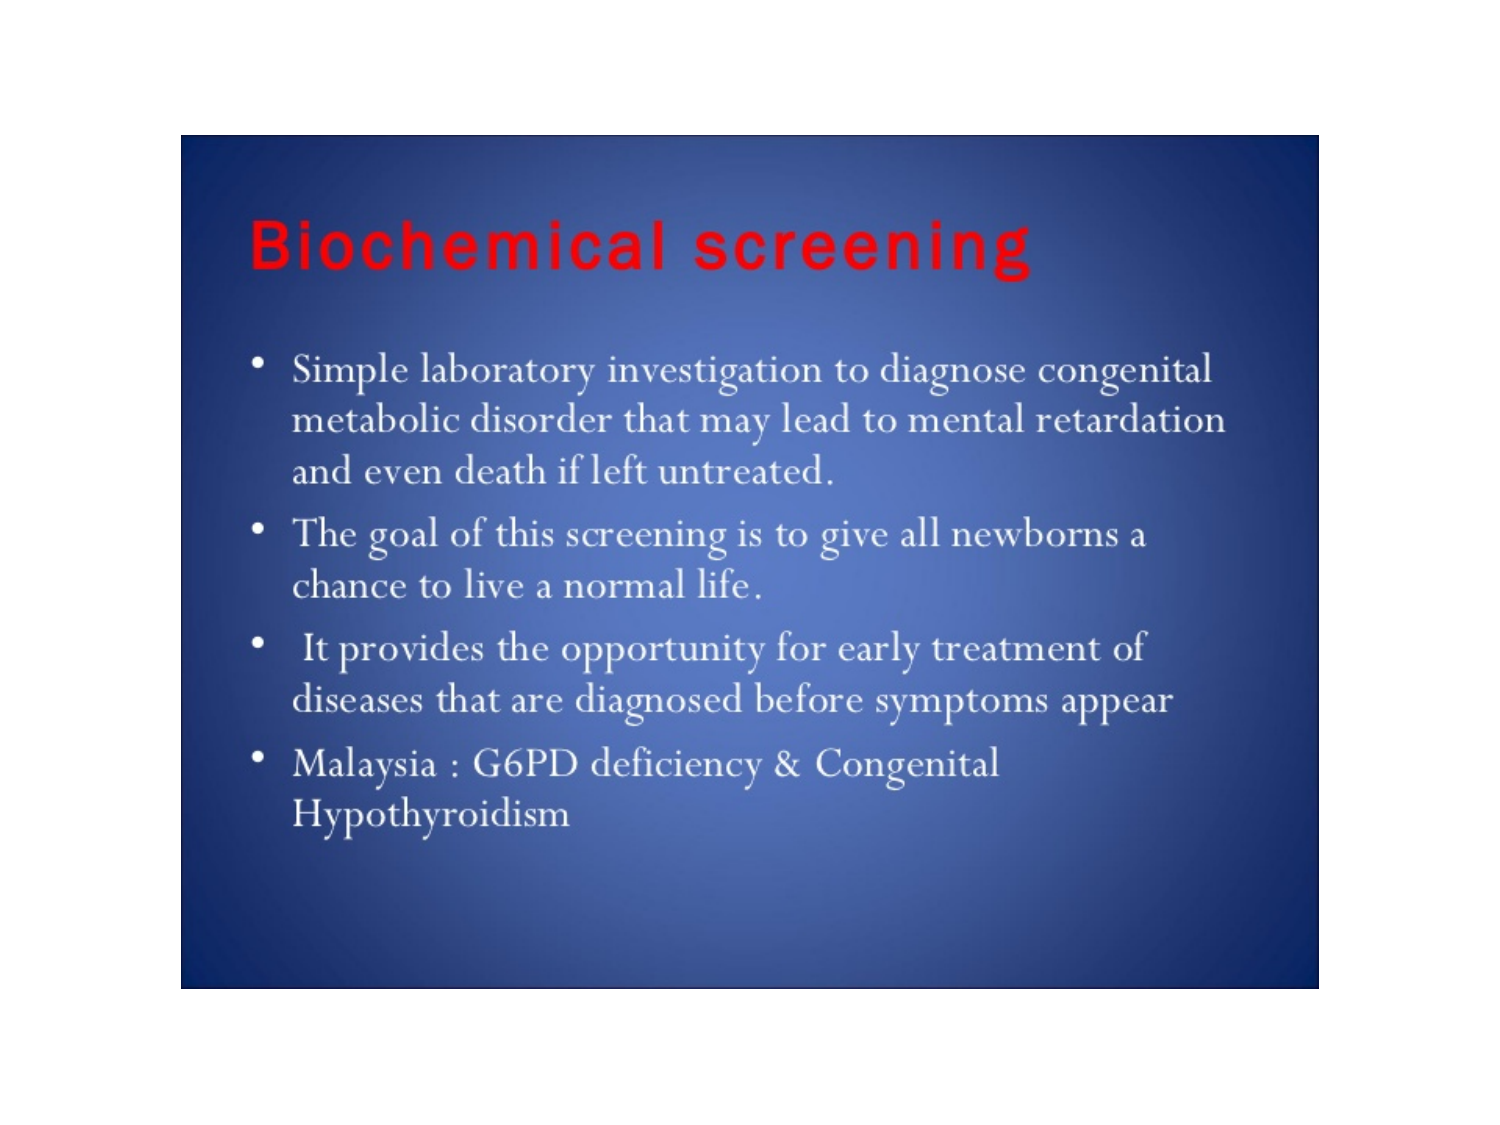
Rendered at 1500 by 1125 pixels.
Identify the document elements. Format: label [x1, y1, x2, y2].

picture [181, 135, 1319, 990]
